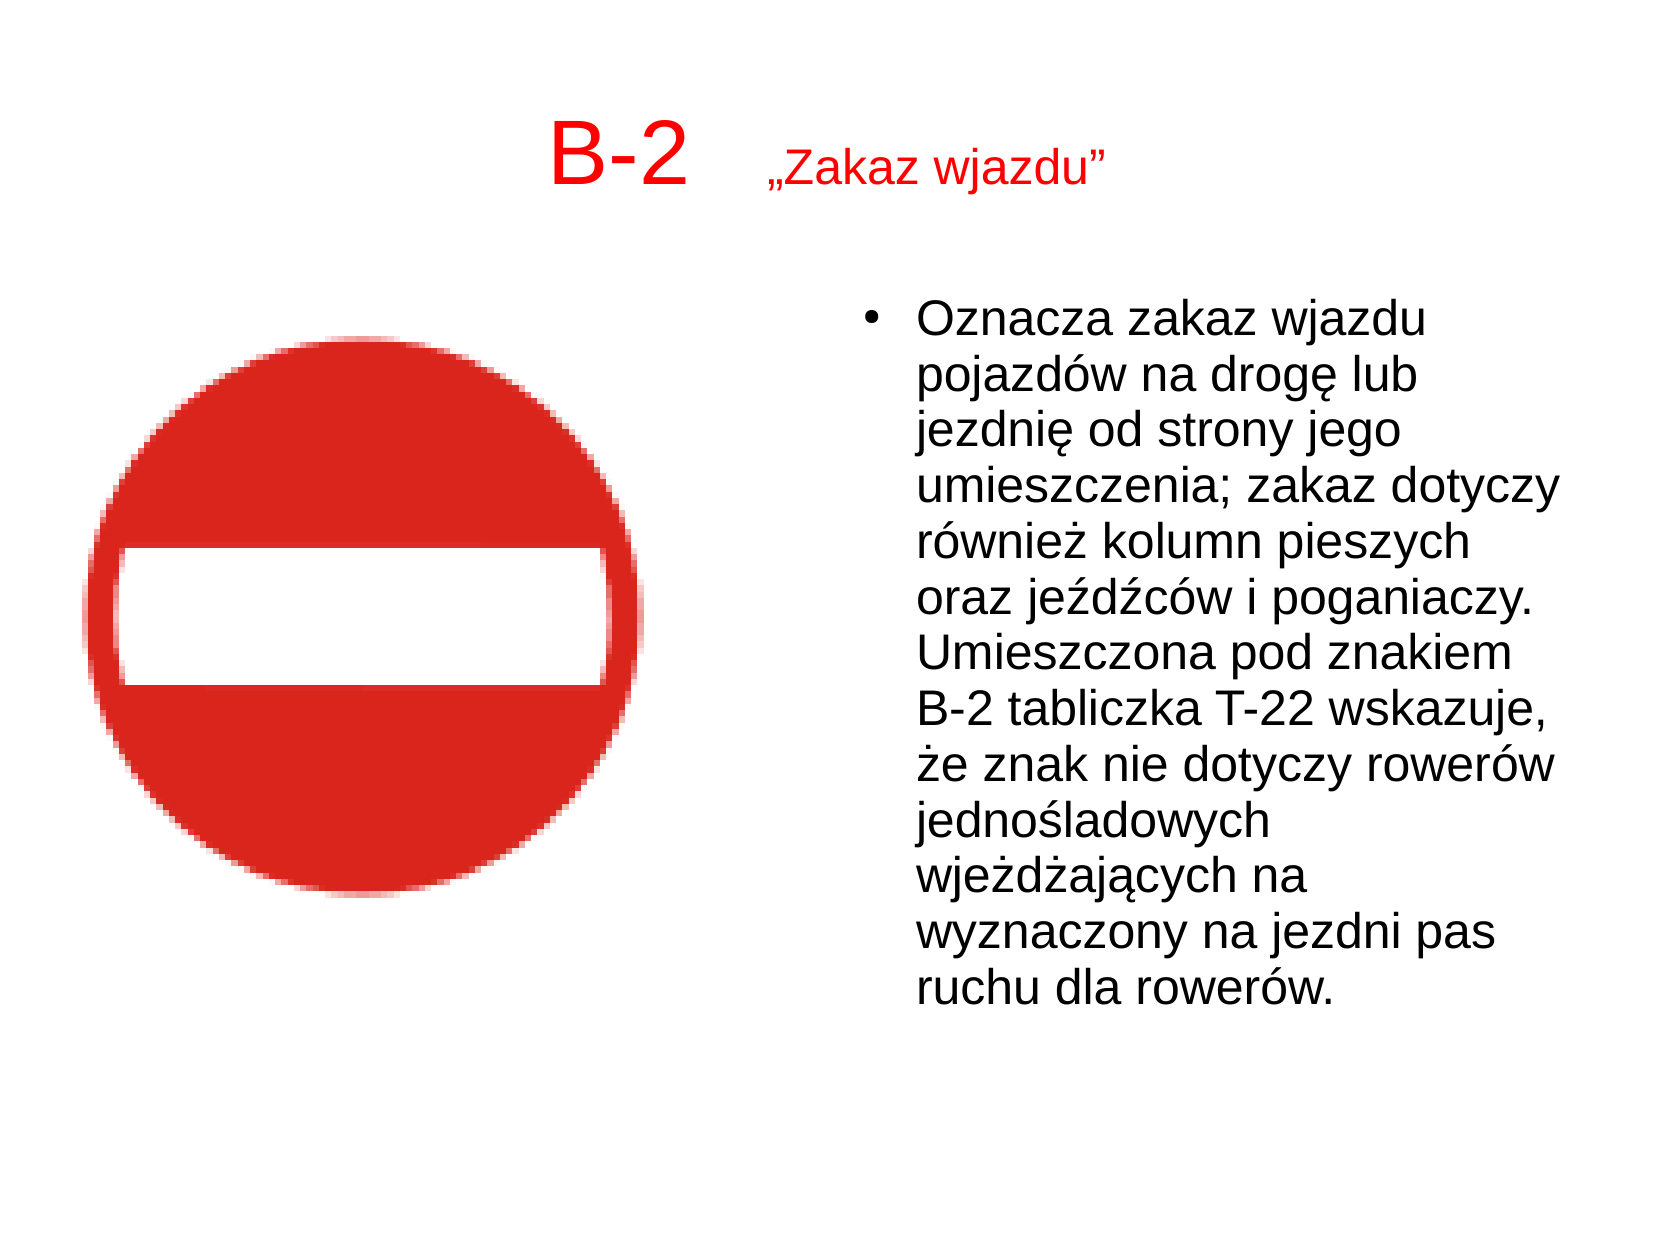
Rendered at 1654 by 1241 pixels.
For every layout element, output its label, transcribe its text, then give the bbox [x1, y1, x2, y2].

picture [82, 336, 644, 898]
title B-2 „Zakaz wjazdu” [82, 56, 1571, 250]
list Oznacza zakaz wjazdu pojazdów na drogę lub jezdnię od strony jego umieszczenia; zakaz dotyczy również kolumn pieszych oraz jeźdźców i poganiaczy. Umieszczona pod znakiem B-2 tabliczka T-22 wskazuje, że znak nie dotyczy rowerów jednośladowych wjeżdżających na wyznaczony na jezdni pas ruchu dla rowerów. [845, 290, 1572, 1094]
